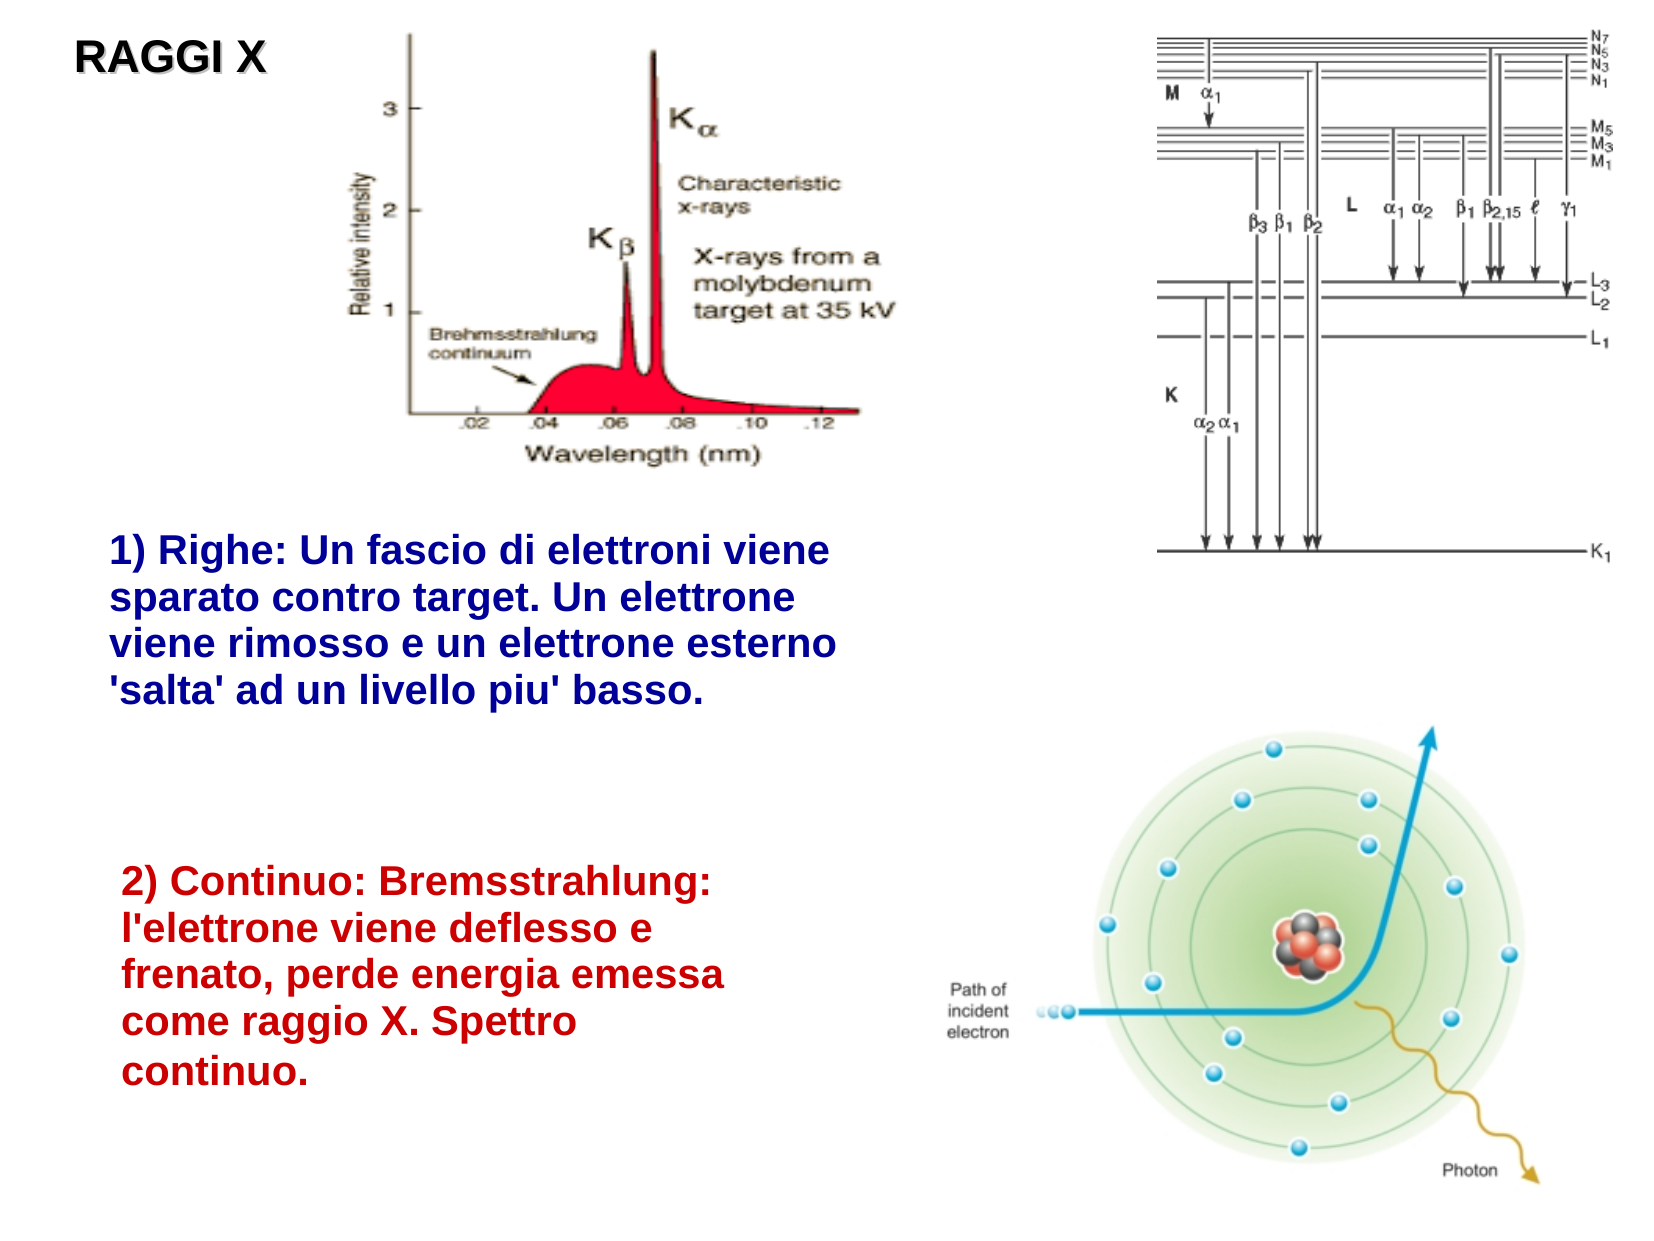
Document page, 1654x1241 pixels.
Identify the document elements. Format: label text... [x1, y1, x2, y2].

text_box [215, 905, 892, 979]
picture [340, 23, 910, 473]
text_box 1) Righe: Un fascio di elettroni viene sparato contro target. Un elettrone viene rimosso e un elettrone esterno 'salta' ad un livello piu' basso. [94, 519, 863, 723]
picture [915, 647, 1619, 1229]
text_box RAGGI X [59, 23, 804, 90]
picture [1157, 27, 1613, 567]
text_box 2) Continuo: Bremsstrahlung: l'elettrone viene deflesso e frenato, perde energia emessa come raggio X. Spettro continuo. [106, 850, 792, 1117]
